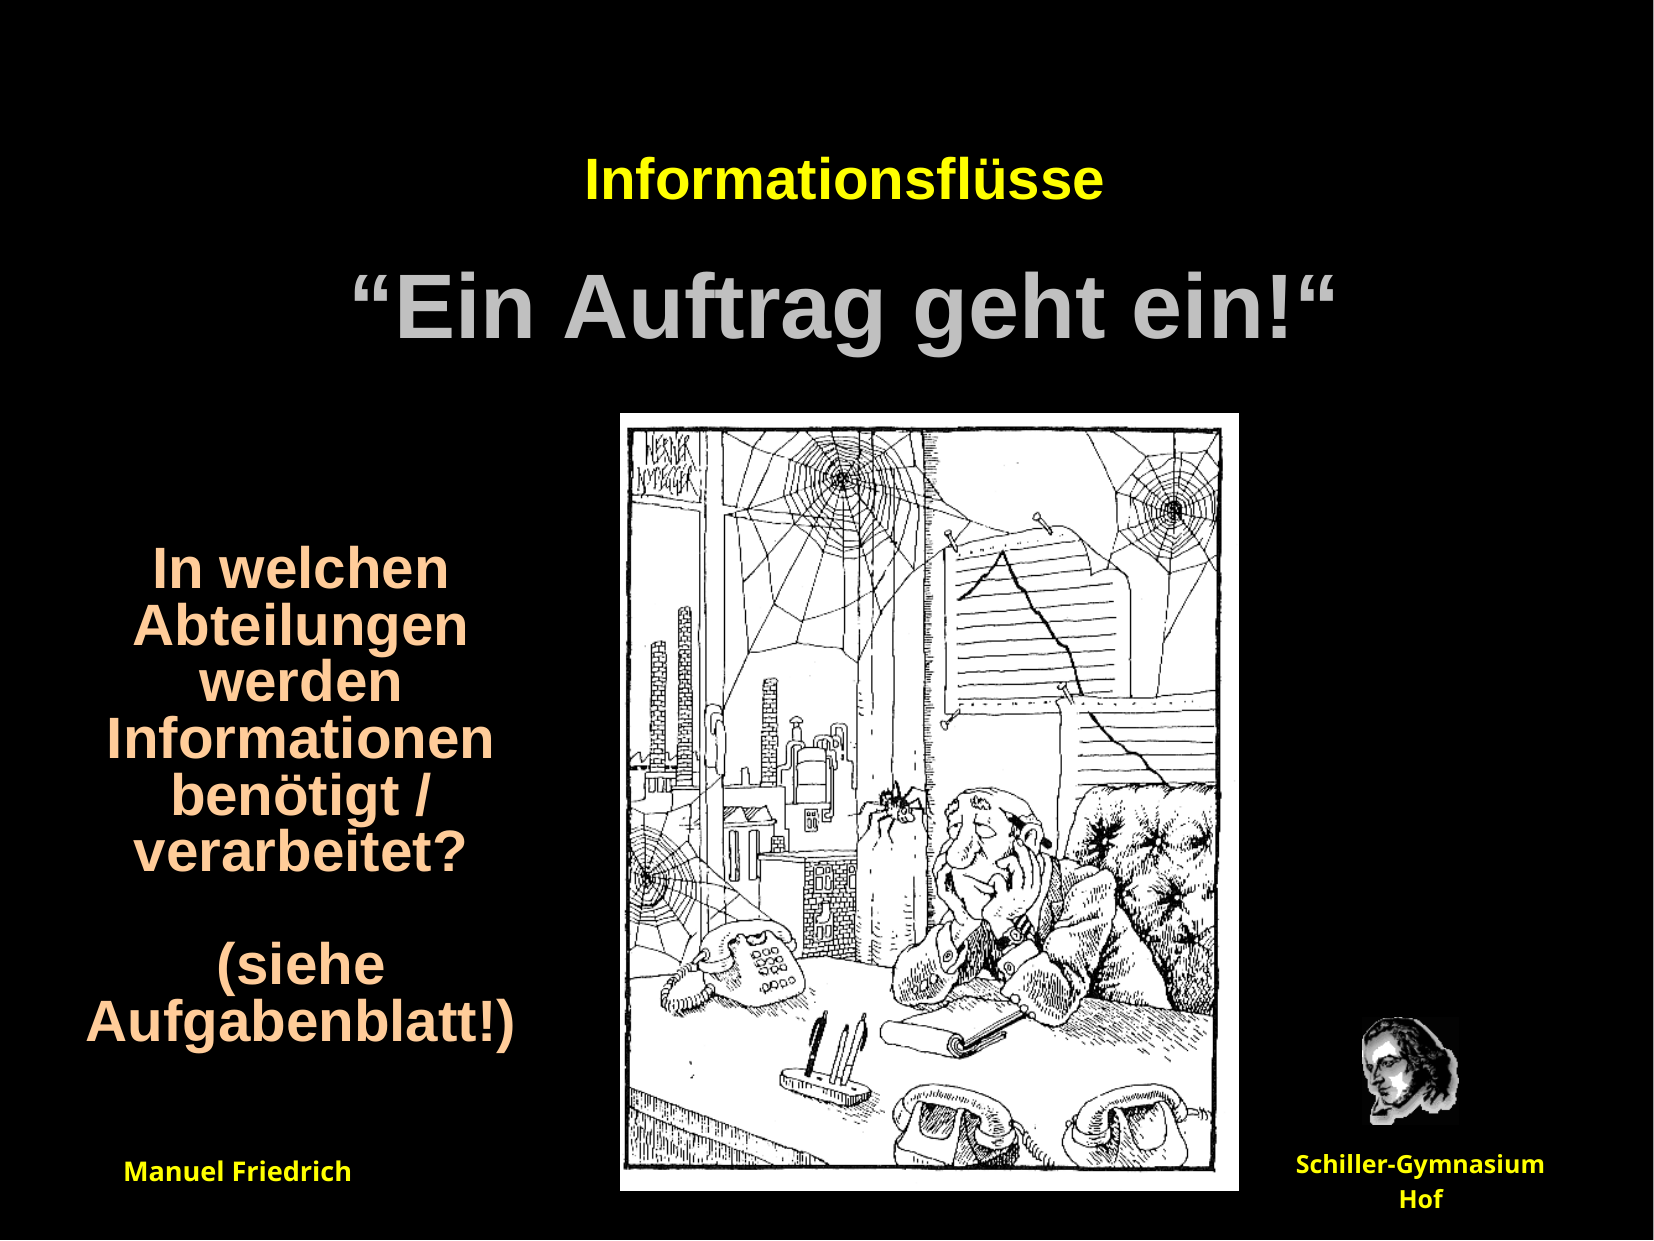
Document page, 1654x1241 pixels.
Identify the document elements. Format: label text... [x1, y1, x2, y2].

text_box Manuel Friedrich [123, 1151, 353, 1191]
text_box In welchen Abteilungen werden Informationen benötigt / verarbeitet? (siehe Aufgabenblatt!) [64, 536, 538, 1063]
picture [620, 413, 1239, 1192]
picture [1362, 1017, 1459, 1126]
text_box Schiller-Gymnasium Hof [1295, 1145, 1546, 1216]
text_box Informationsflüsse “Ein Auftrag geht ein!“ [206, 146, 1484, 414]
